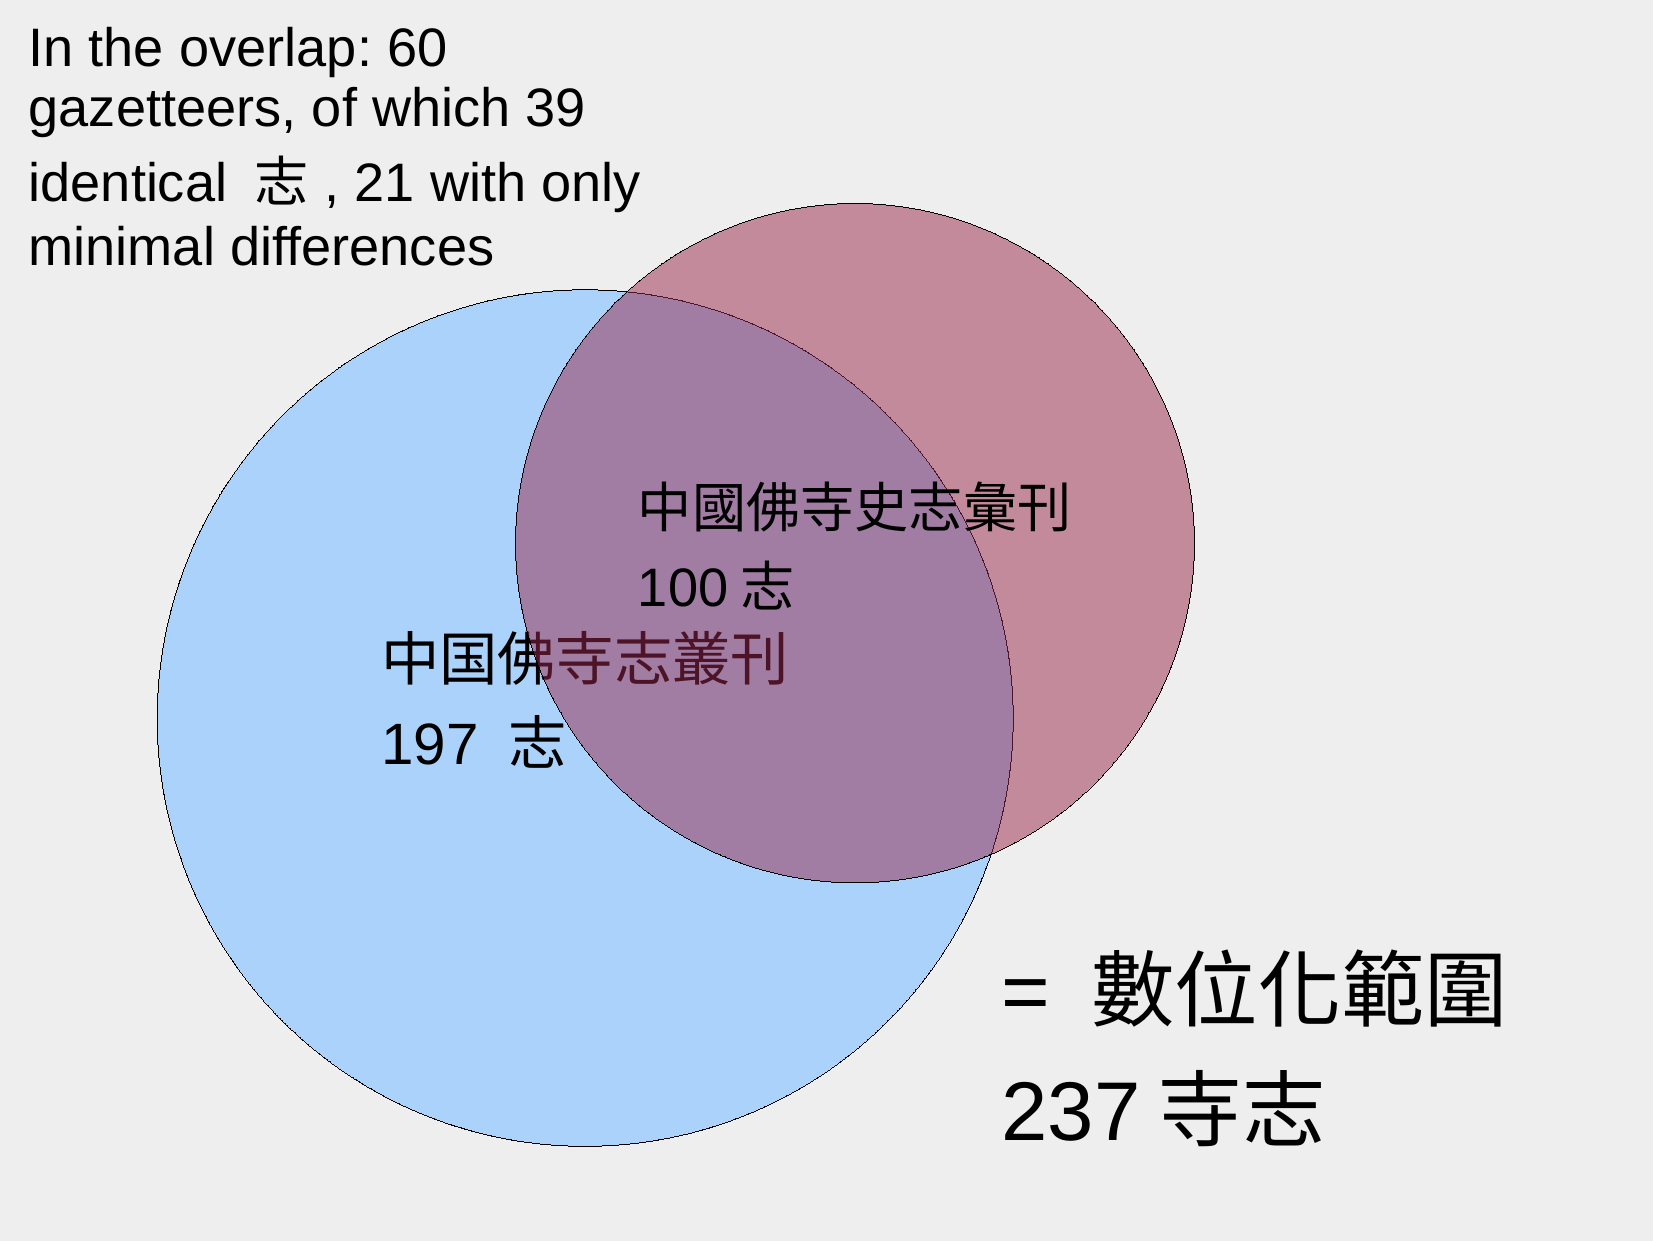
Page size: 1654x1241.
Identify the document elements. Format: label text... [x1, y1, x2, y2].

text_box In the overlap: 60 gazetteers, of which 39 identical 志, 21 with only minimal differences [13, 9, 664, 287]
text_box = 數位化範圍237寺志 [986, 916, 1637, 1178]
text_box 中国佛寺志叢刊 197 志 [157, 289, 991, 1147]
text_box 中國佛寺史志彙刊 100志 [515, 203, 1195, 883]
